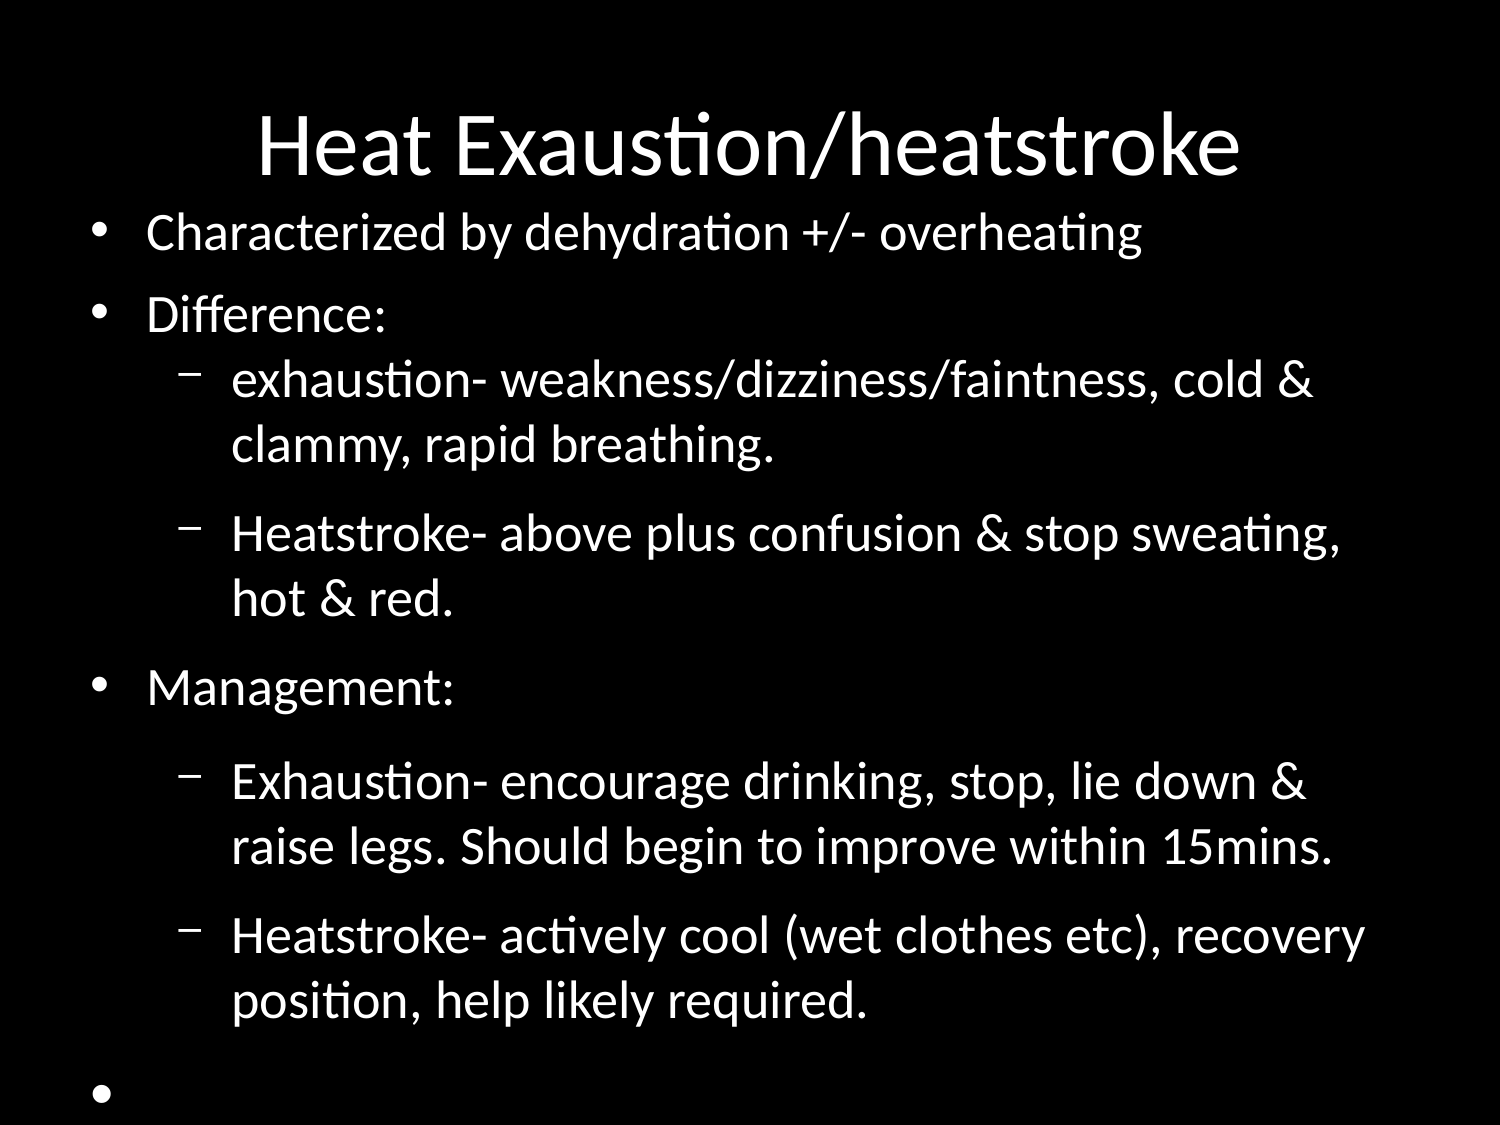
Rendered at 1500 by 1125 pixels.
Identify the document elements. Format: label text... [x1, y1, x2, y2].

list Characterized by dehydration +/- overheating Difference: exhaustion- weakness/dizziness/faintness, cold & clammy, rapid breathing. Heatstroke- above plus confusion & stop sweating, hot & red. Management: Exhaustion- encourage drinking, stop, lie down & raise legs. Should begin to improve within 15mins. Heatstroke- actively cool (wet clothes etc), recovery position, help likely required. [75, 188, 1425, 1125]
title Heat Exaustion/heatstroke [75, 45, 1425, 188]
